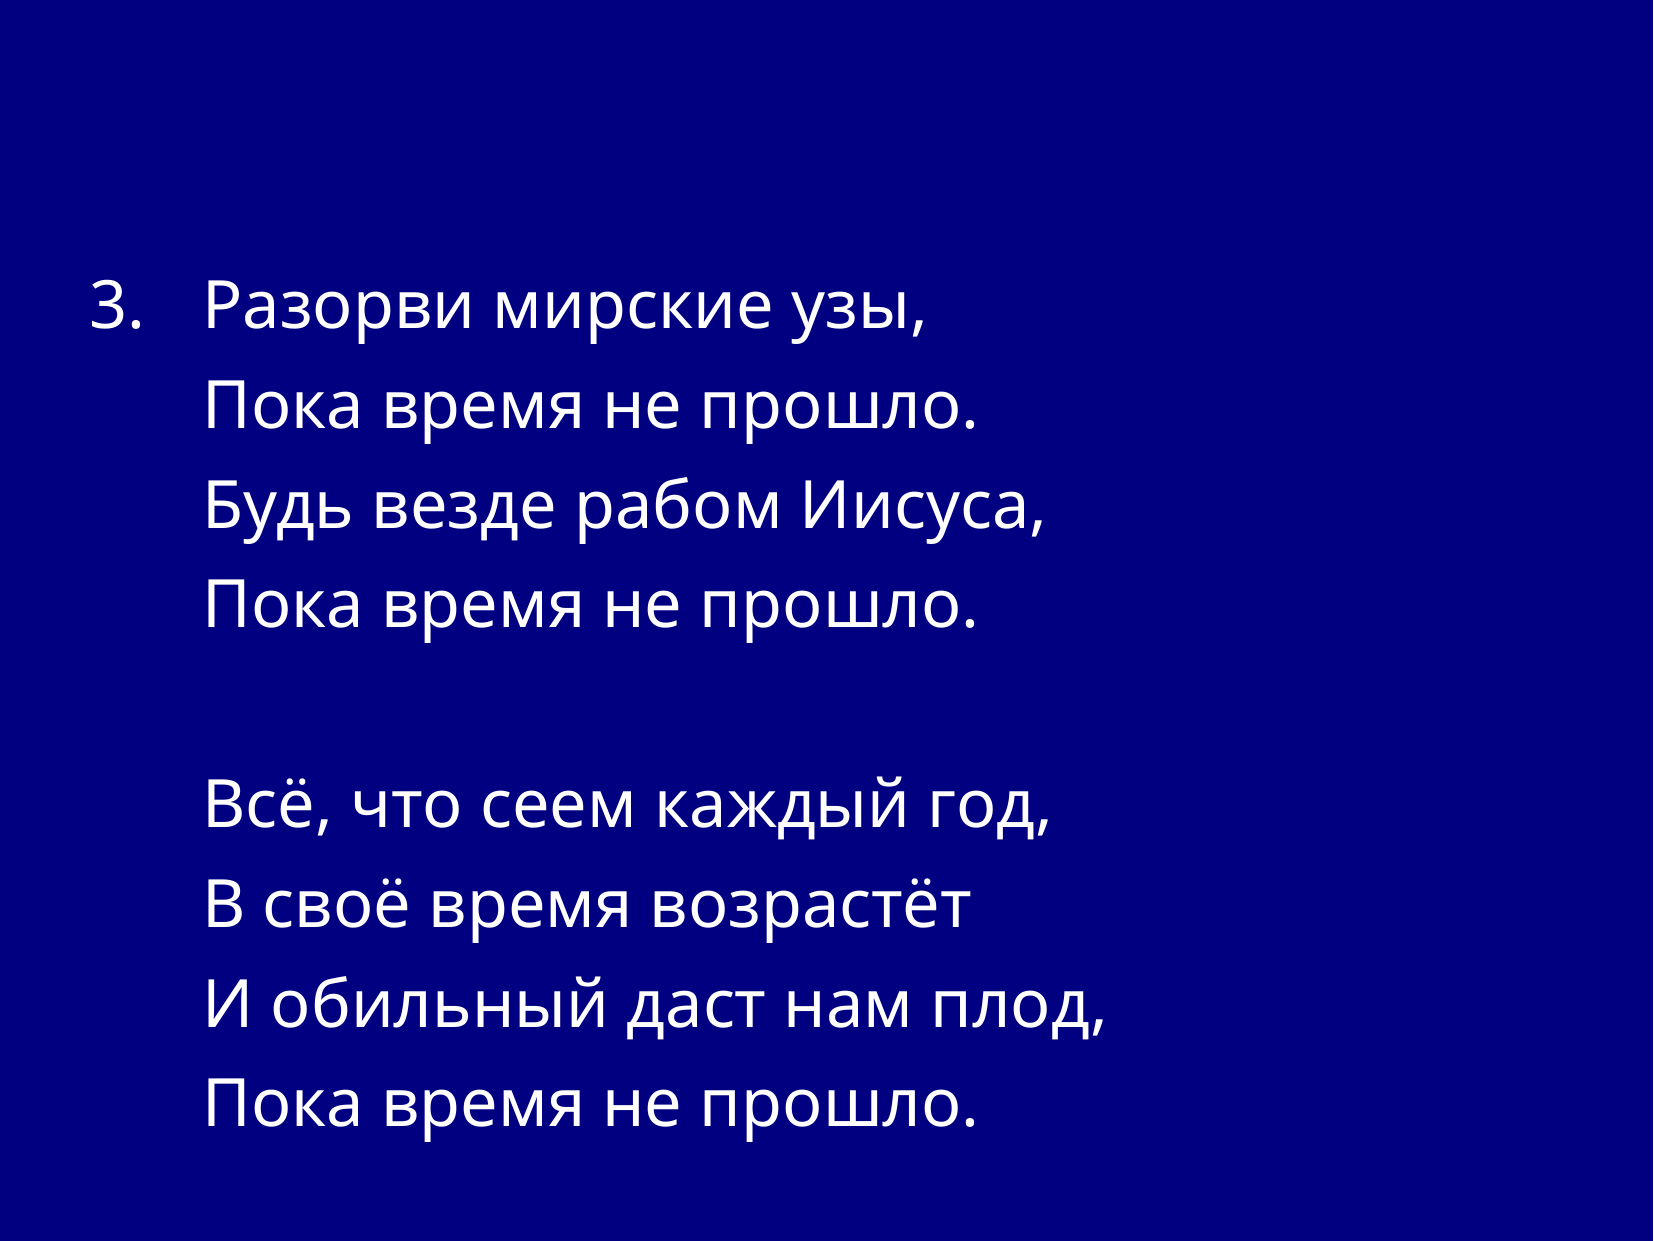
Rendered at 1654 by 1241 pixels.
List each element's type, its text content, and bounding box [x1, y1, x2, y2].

text_box 3. Разорви мирские узы, Пока время не прошло. Будь везде рабом Иисуса, Пока время не прошло. Всё, что сеем каждый год, В своё время возрастёт И обильный даст нам плод, Пока время не прошло. [75, 150, 1576, 1163]
